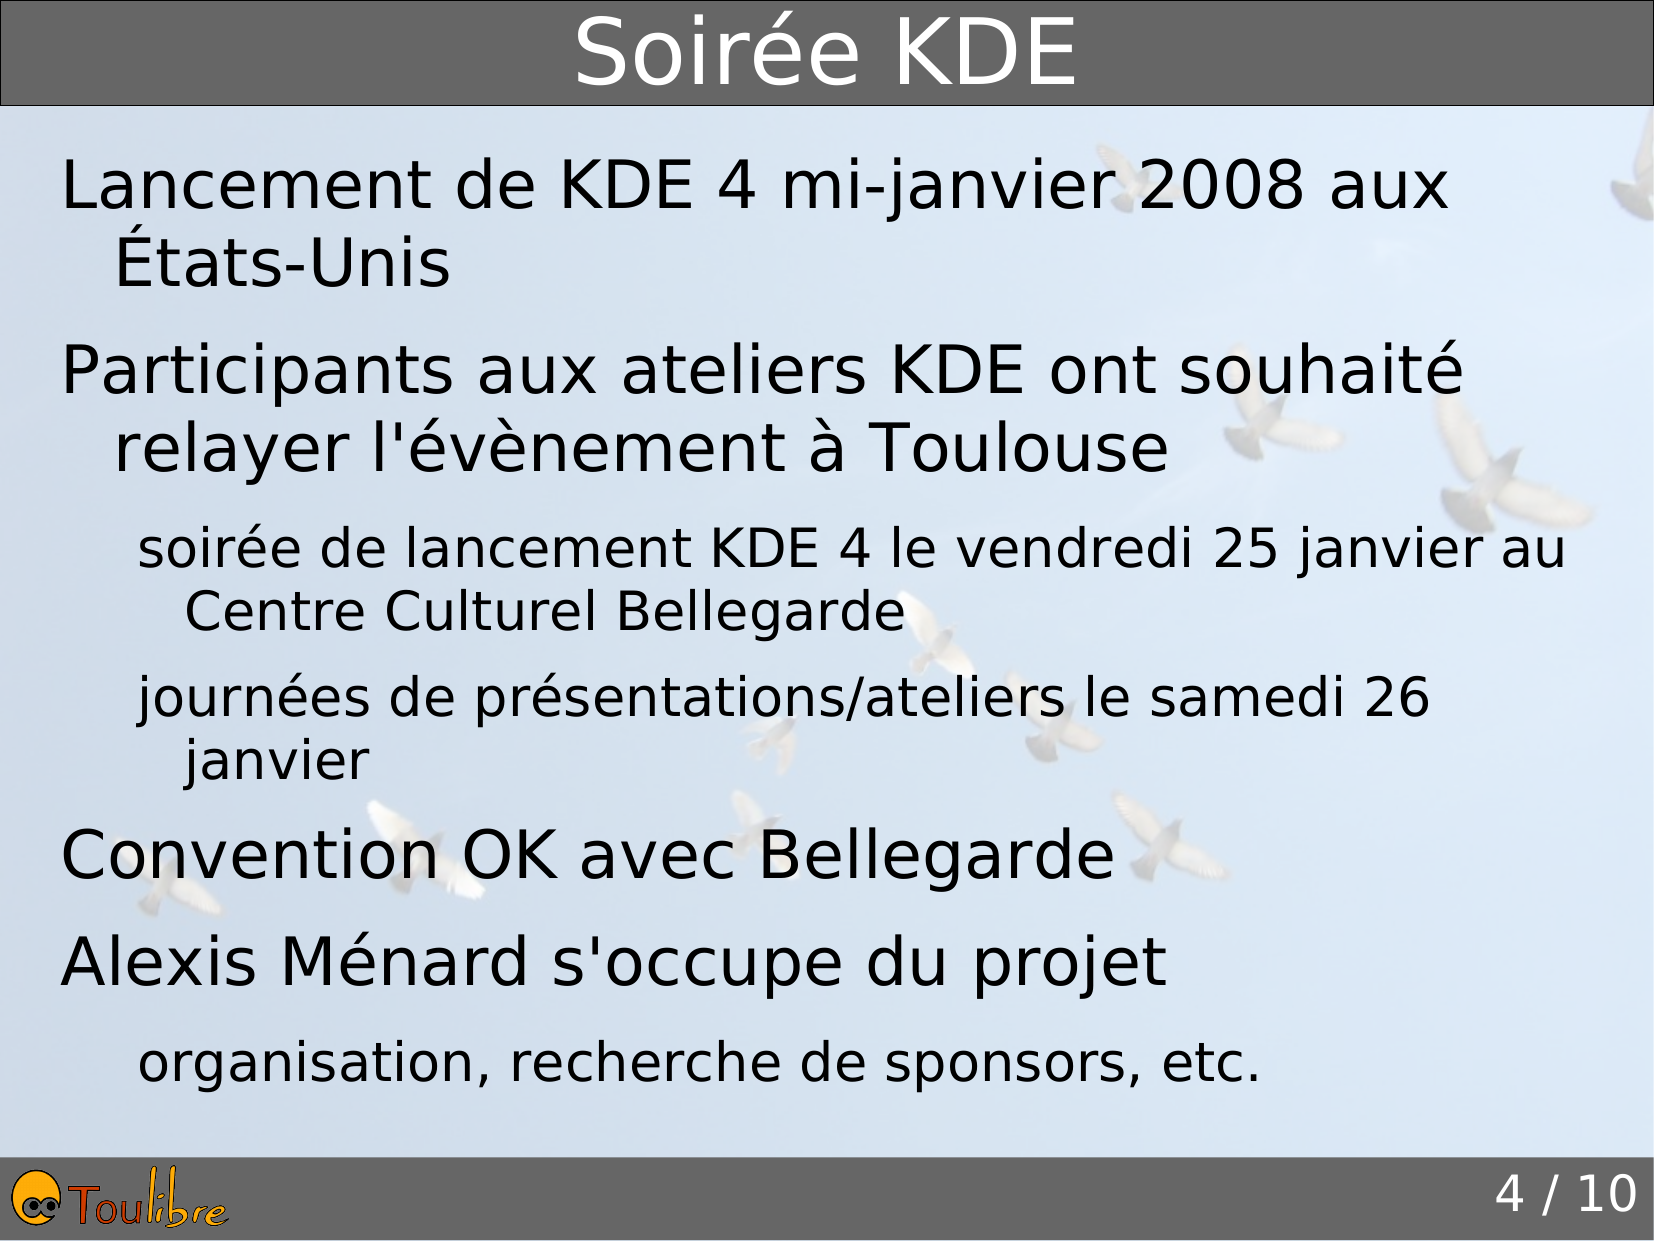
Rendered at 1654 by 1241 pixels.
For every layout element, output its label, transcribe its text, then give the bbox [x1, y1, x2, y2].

list Lancement de KDE 4 mi-janvier 2008 aux États-Unis Participants aux ateliers KDE ont souhaité relayer l'évènement à Toulouse soirée de lancement KDE 4 le vendredi 25 janvier au Centre Culturel Bellegarde journées de présentations/ateliers le samedi 26 janvier Convention OK avec Bellegarde Alexis Ménard s'occupe du projet organisation, recherche de sponsors, etc. [42, 146, 1603, 1105]
picture [11, 1165, 229, 1228]
title Soirée KDE [0, 0, 1654, 107]
